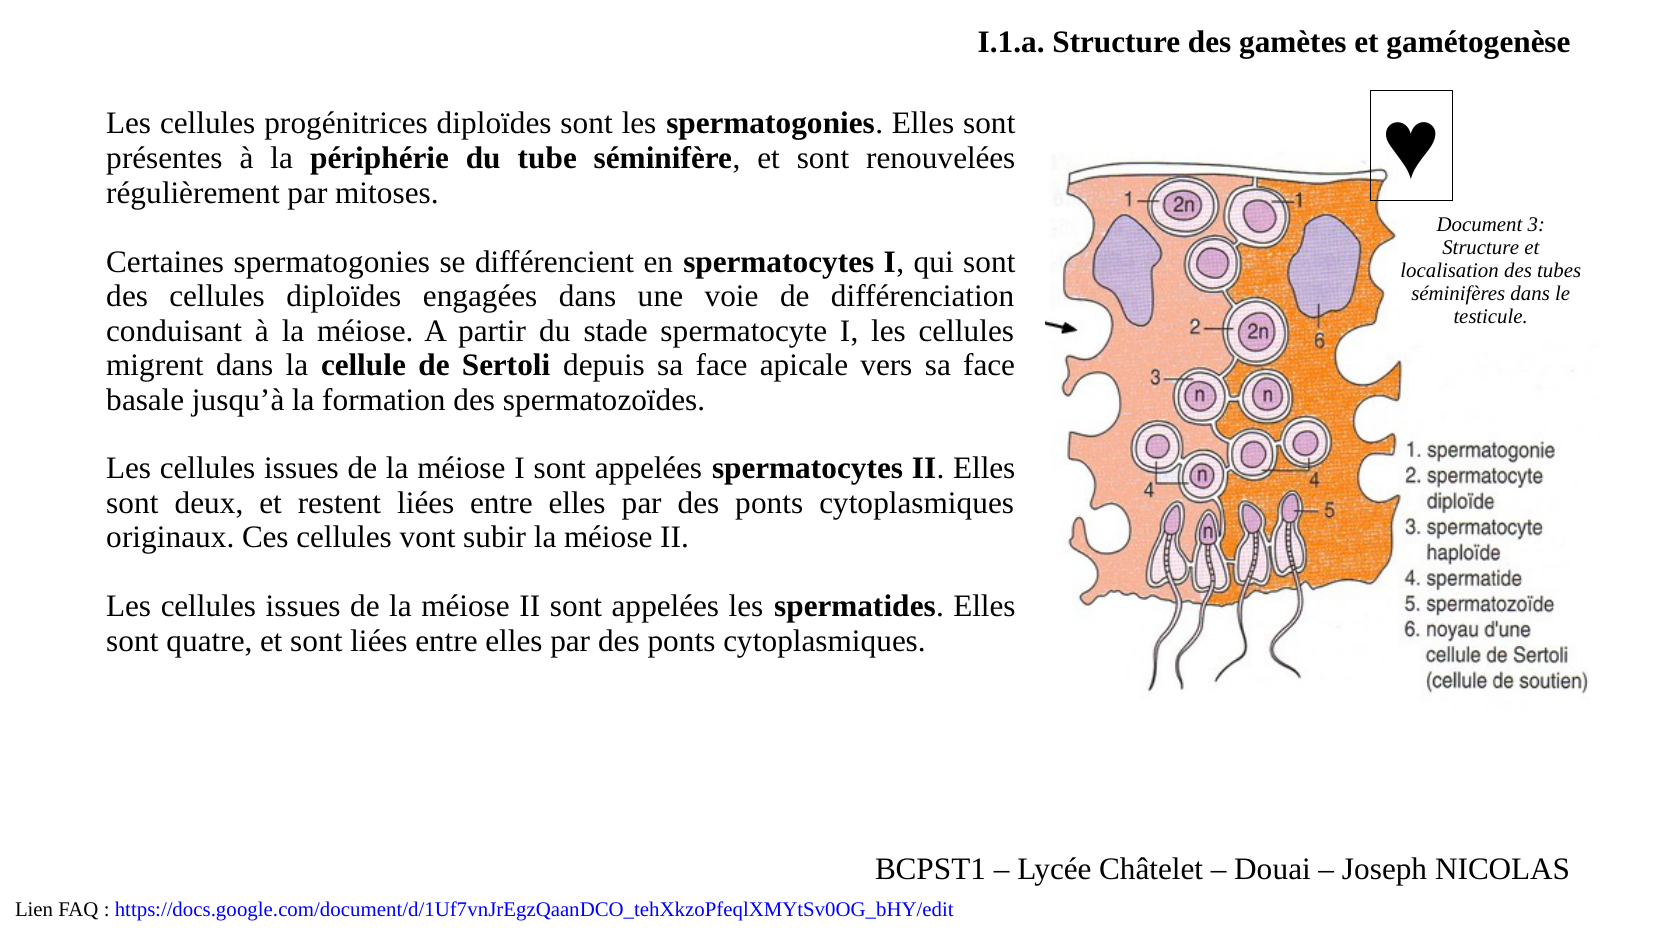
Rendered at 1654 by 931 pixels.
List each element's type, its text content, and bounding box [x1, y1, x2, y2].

text_box BCPST1 – Lycée Châtelet – Douai – Joseph NICOLAS [637, 832, 1571, 905]
text_box Lien FAQ : https://docs.google.com/document/d/1Uf7vnJrEgzQaanDCO_tehXkzoPfeqlXMYtSv0OG_bHY/edit [0, 897, 993, 931]
text_box Document 3: Structure et localisation des tubes séminifères dans le testicule. [1398, 188, 1583, 352]
text_box ♥ [1370, 90, 1453, 201]
text_box I.1.a. Structure des gamètes et gamétogenèse [401, 5, 1572, 78]
picture [1044, 129, 1601, 715]
text_box Les cellules progénitrices diploïdes sont les spermatogonies. Elles sont présentes à la périphérie du tube séminifère, et sont renouvelées régulièrement par mitoses. Certaines spermatogonies se différencient en spermatocytes I, qui sont des cellules diploïdes engagées dans une voie de différenciation conduisant à la méiose. A partir du stade spermatocyte I, les cellules migrent dans la cellule de Sertoli depuis sa face apicale vers sa face basale jusqu’à la formation des spermatozoïdes. Les cellules issues de la méiose I sont appelées spermatocytes II. Elles sont deux, et restent liées entre elles par des ponts cytoplasmiques originaux. Ces cellules vont subir la méiose II. Les cellules issues de la méiose II sont appelées les spermatides. Elles sont quatre, et sont liées entre elles par des ponts cytoplasmiques. [106, 106, 1016, 792]
